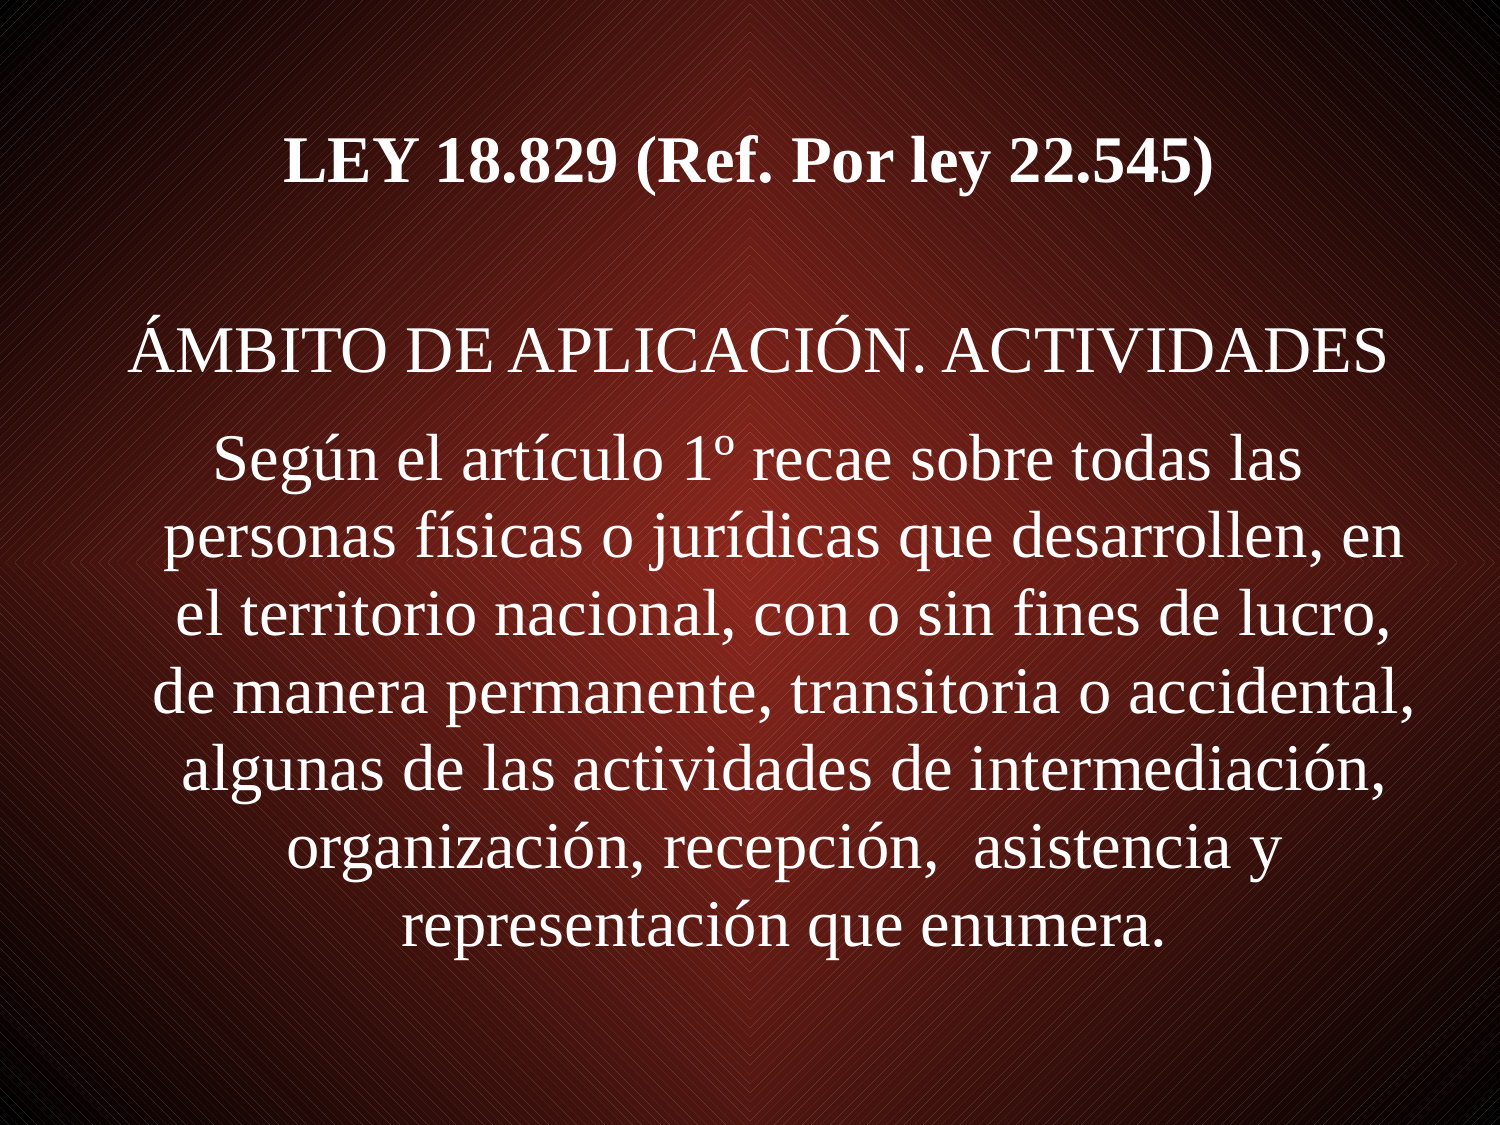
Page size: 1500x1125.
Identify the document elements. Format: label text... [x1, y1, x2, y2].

title LEY 18.829 (Ref. Por ley 22.545) [75, 43, 1426, 274]
list ÁMBITO DE APLICACIÓN. ACTIVIDADES Según el artículo 1º recae sobre todas las personas físicas o jurídicas que desarrollen, en el territorio nacional, con o sin fines de lucro, de manera permanente, transitoria o accidental, algunas de las actividades de intermediación, organización, recepción, asistencia y representación que enumera. [75, 308, 1426, 1063]
